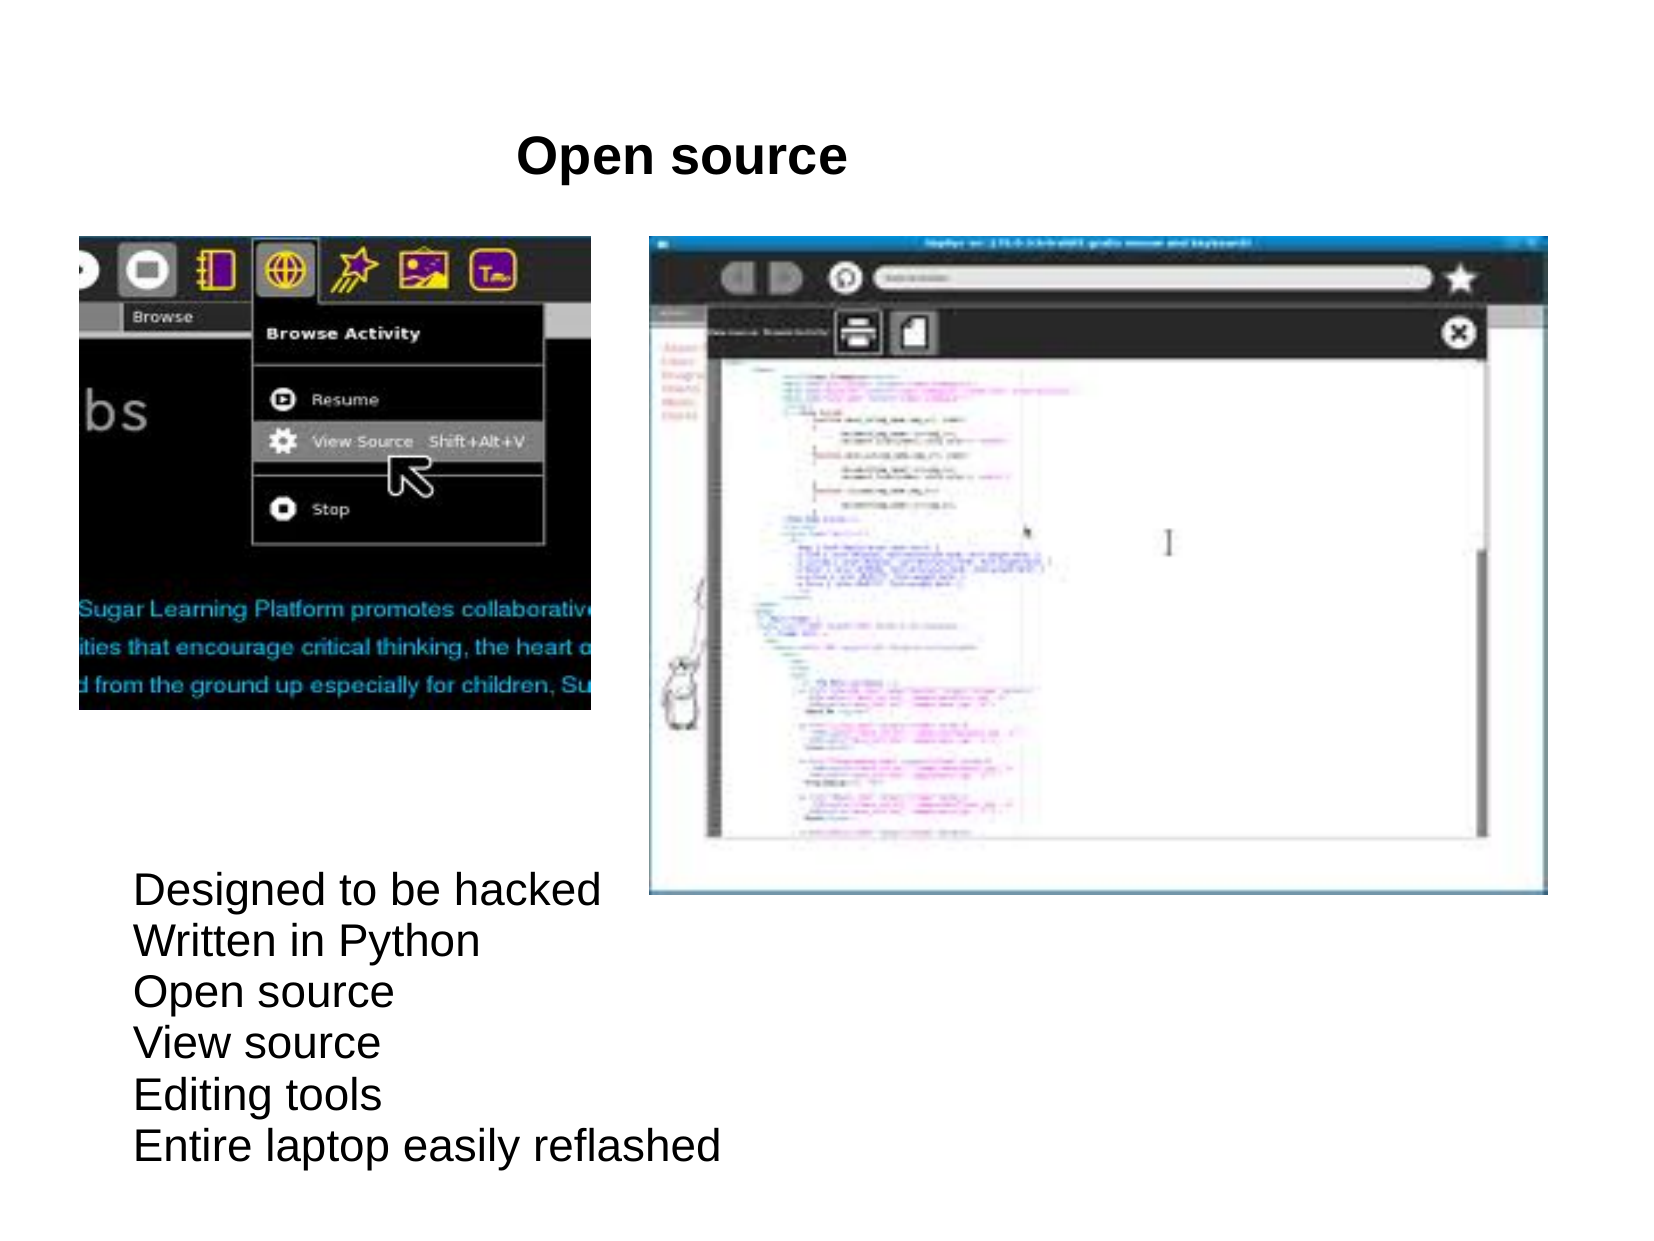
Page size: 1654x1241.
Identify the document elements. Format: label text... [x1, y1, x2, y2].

picture [649, 236, 1548, 856]
text_box Designed to be hacked Written in Python Open source View source Editing tools Entire laptop easily reflashed [118, 856, 1595, 1229]
text_box Open source [501, 118, 1093, 195]
picture [79, 236, 591, 710]
